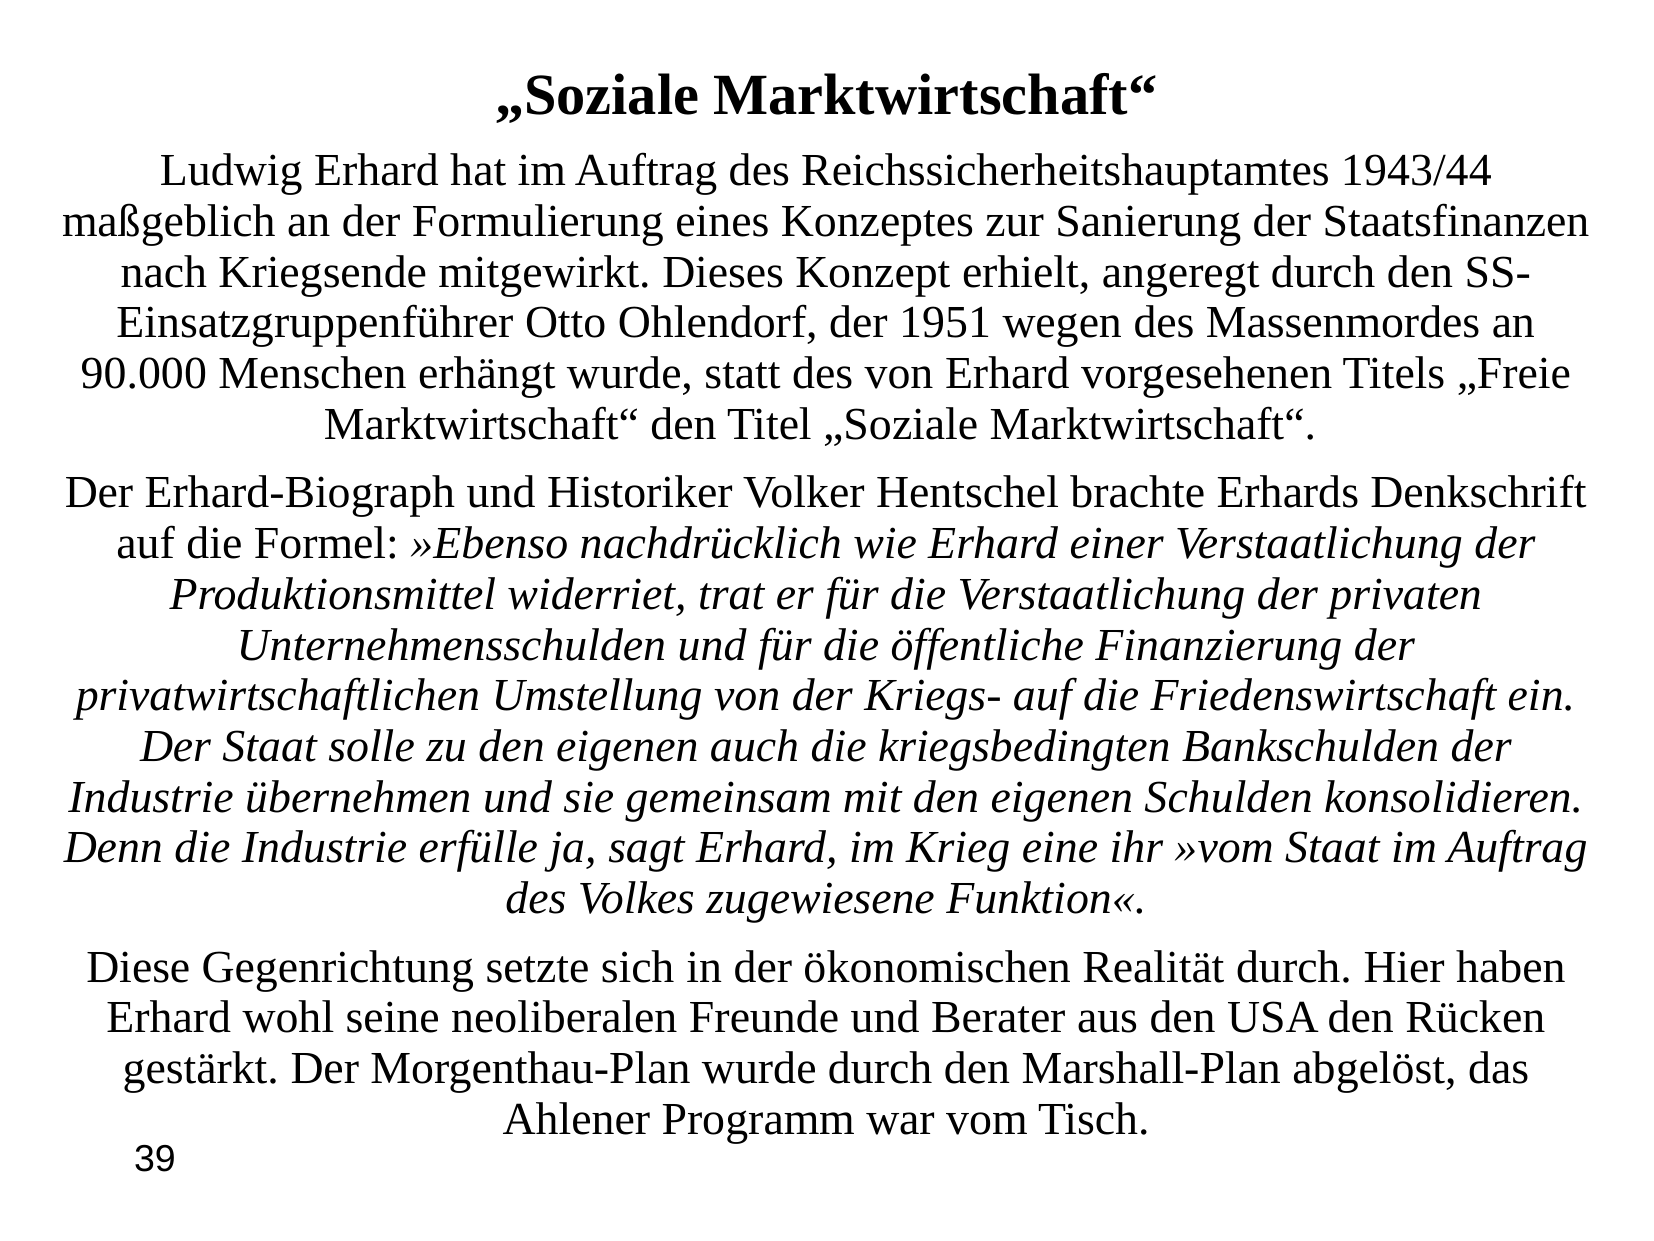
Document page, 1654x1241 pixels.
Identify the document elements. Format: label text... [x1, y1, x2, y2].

text_box <Nummer> [119, 1130, 191, 1188]
text_box „Soziale Marktwirtschaft“ Ludwig Erhard hat im Auftrag des Reichssicherheitshauptamtes 1943/44 maßgeblich an der Formulierung eines Konzeptes zur Sanierung der Staatsfinanzen nach Kriegsende mitgewirkt. Dieses Konzept erhielt, angeregt durch den SS-Einsatzgruppenführer Otto Ohlendorf, der 1951 wegen des Massenmordes an 90.000 Menschen erhängt wurde, statt des von Erhard vorgesehenen Titels „Freie Marktwirtschaft“ den Titel „Soziale Marktwirtschaft“. Der Erhard-Biograph und Historiker Volker Hentschel brachte Erhards Denkschrift auf die Formel: »Ebenso nachdrücklich wie Erhard einer Verstaatlichung der Produktionsmittel widerriet, trat er für die Verstaatlichung der privaten Unternehmensschulden und für die öffentliche Finanzierung der privatwirtschaftlichen Umstellung von der Kriegs- auf die Friedenswirtschaft ein. Der Staat solle zu den eigenen auch die kriegsbedingten Bankschulden der Industrie übernehmen und sie gemeinsam mit den eigenen Schulden konsolidieren. Denn die Industrie erfülle ja, sagt Erhard, im Krieg eine ihr »vom Staat im Auftrag des Volkes zugewiesene Funktion«. Diese Gegenrichtung setzte sich in der ökonomischen Realität durch. Hier haben Erhard wohl seine neoliberalen Freunde und Berater aus den USA den Rücken gestärkt. Der Morgenthau-Plan wurde durch den Marshall-Plan abgelöst, das Ahlener Programm war vom Tisch. [47, 55, 1613, 1152]
